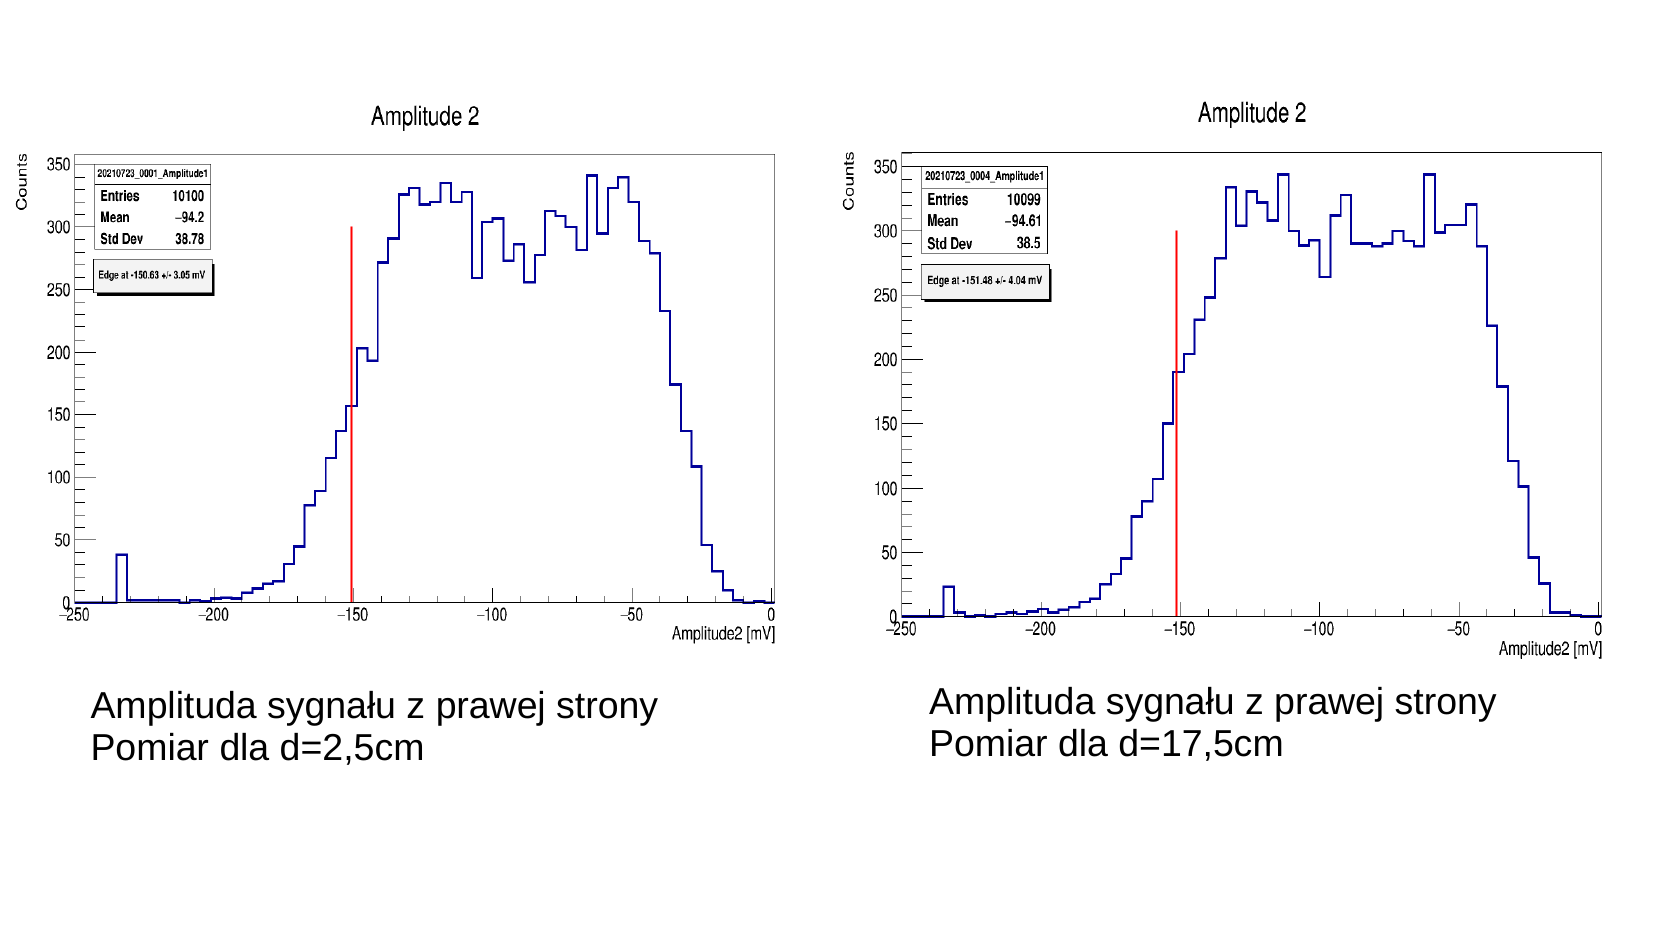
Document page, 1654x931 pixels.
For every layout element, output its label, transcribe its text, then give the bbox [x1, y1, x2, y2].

text_box Amplituda sygnału z prawej strony Pomiar dla d=17,5cm [914, 673, 1512, 773]
text_box Amplituda sygnału z prawej strony Pomiar dla d=2,5cm [75, 677, 674, 777]
picture [0, 94, 1654, 674]
